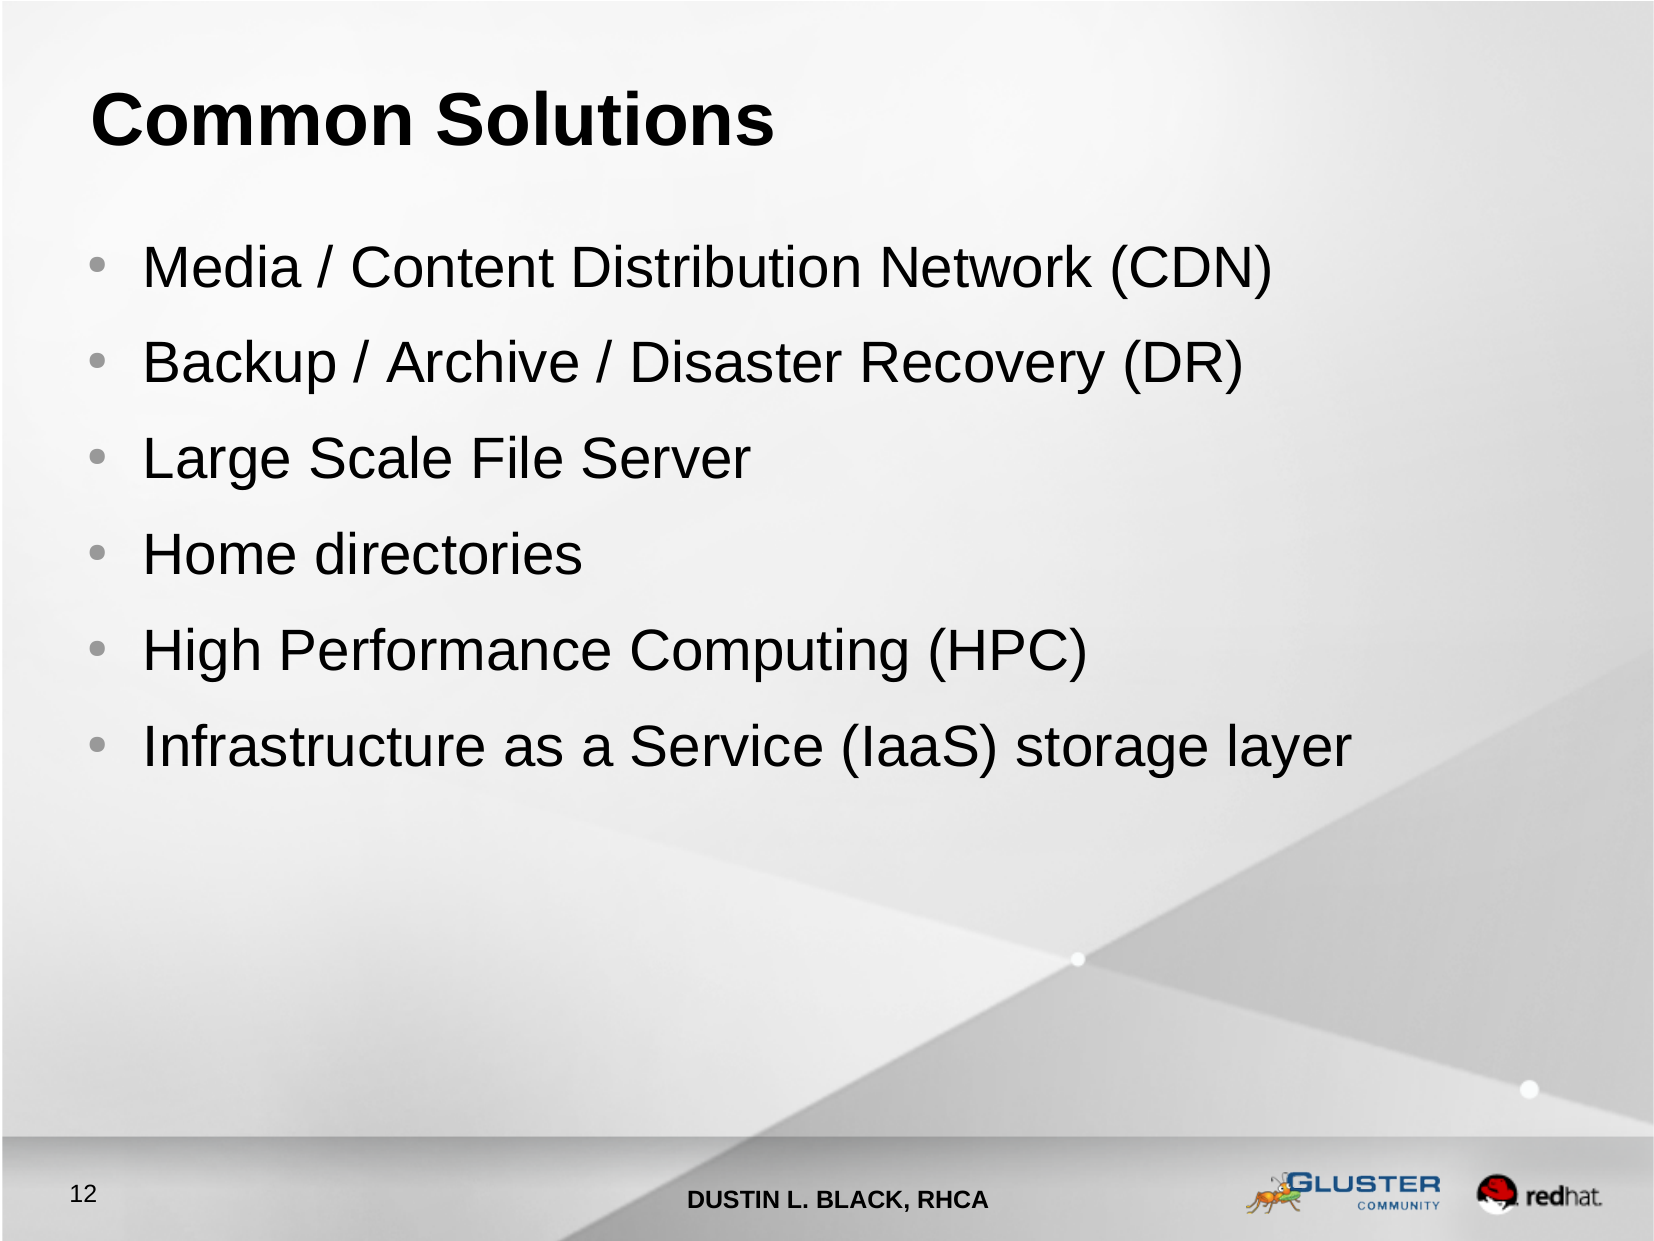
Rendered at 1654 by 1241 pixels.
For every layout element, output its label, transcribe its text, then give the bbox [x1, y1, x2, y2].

list Media / Content Distribution Network (CDN) Backup / Archive / Disaster Recovery (DR) Large Scale File Server Home directories High Performance Computing (HPC) Infrastructure as a Service (IaaS) storage layer [86, 232, 1576, 1111]
title Common Solutions [90, 15, 1579, 223]
picture [2, 1, 1654, 1241]
